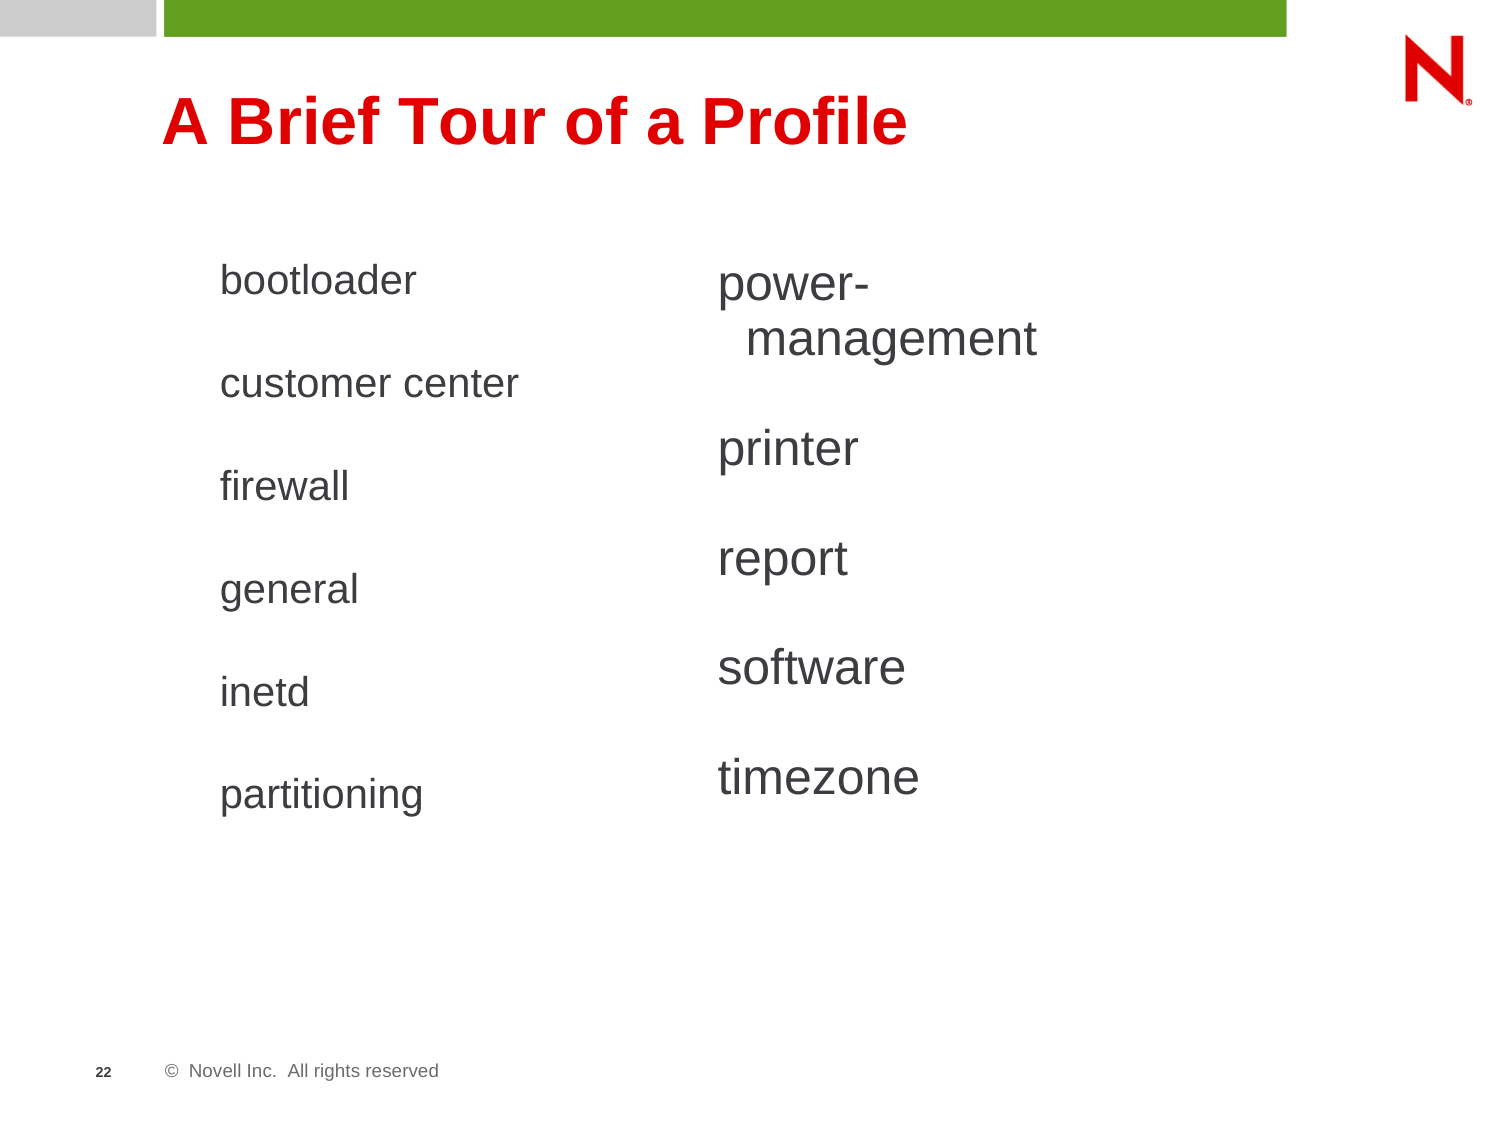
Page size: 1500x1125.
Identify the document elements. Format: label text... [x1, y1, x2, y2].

text_box power-management printer report software timezone [661, 254, 1117, 806]
title A Brief Tour of a Profile [161, 41, 1383, 205]
list bootloader customer center firewall general inetd partitioning [163, 254, 1404, 1062]
picture [1403, 32, 1473, 107]
